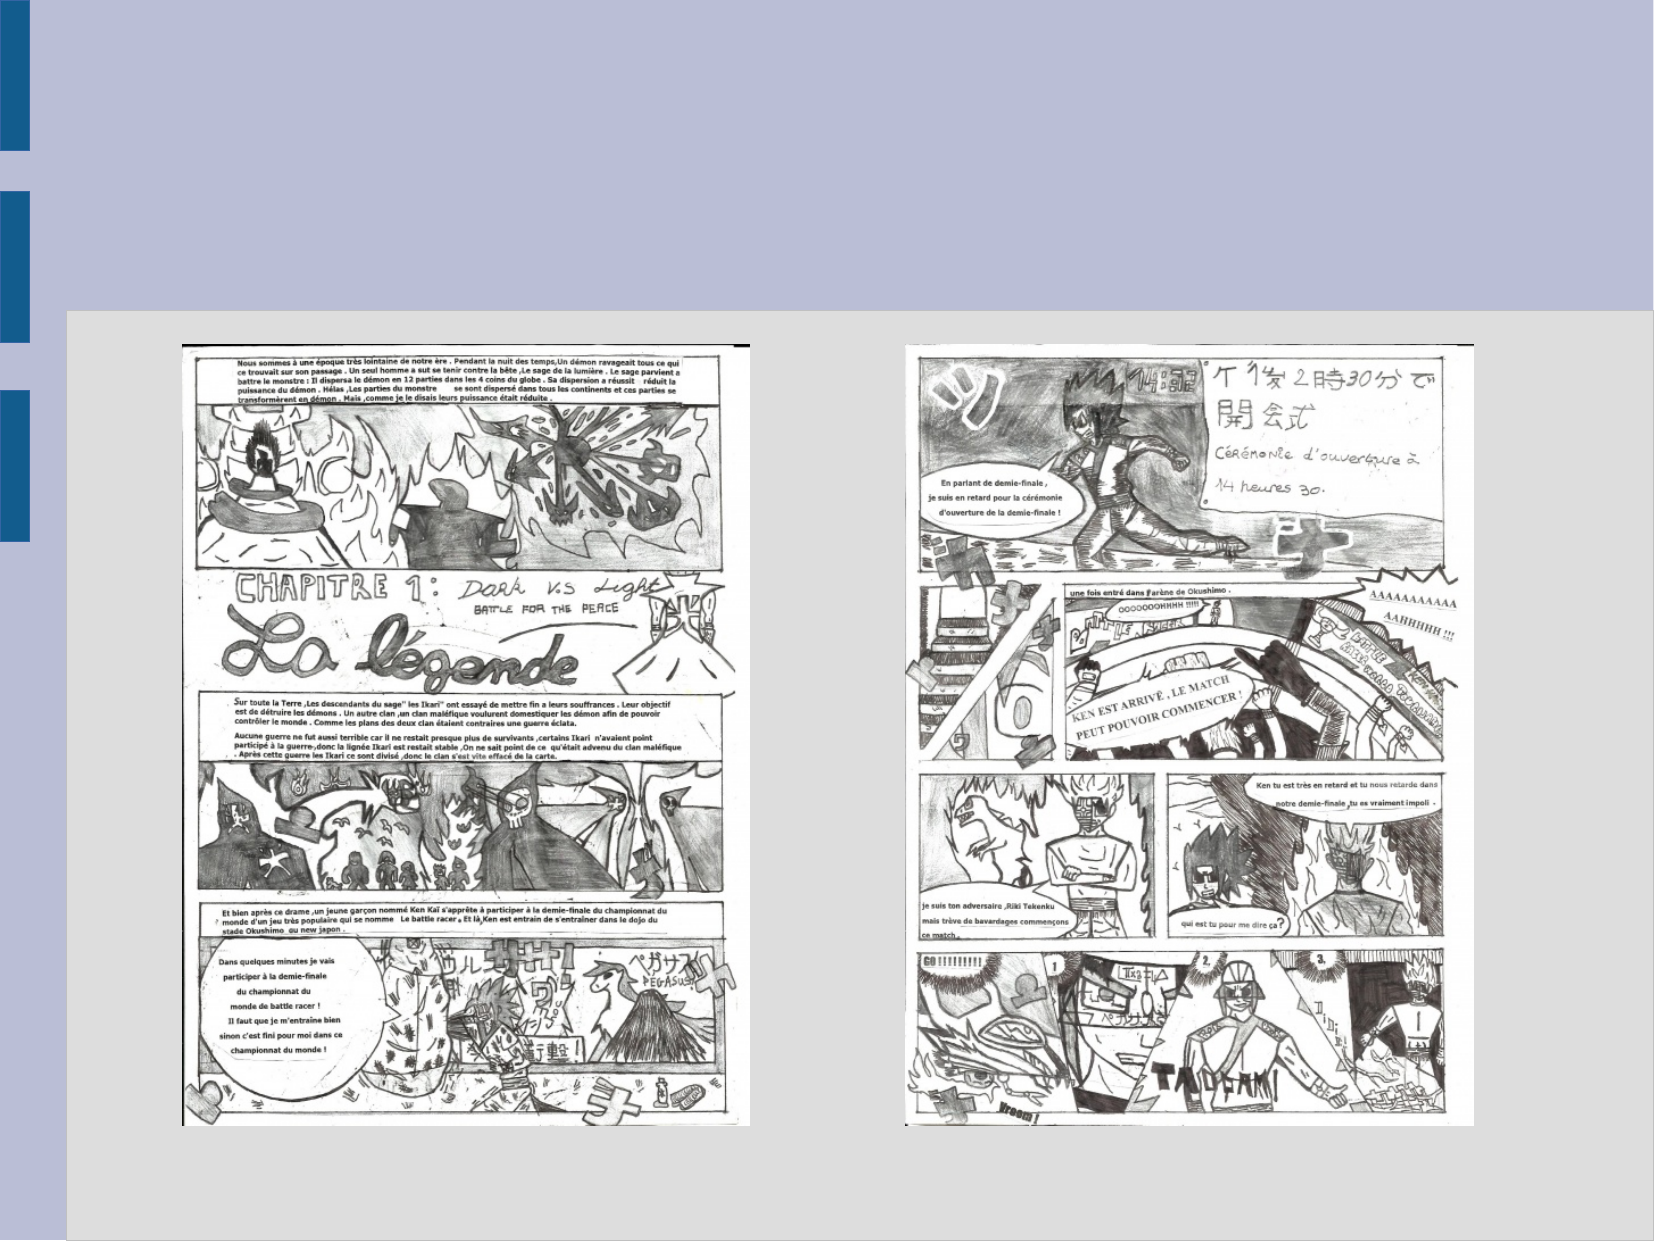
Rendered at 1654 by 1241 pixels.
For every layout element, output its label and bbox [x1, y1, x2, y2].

picture [905, 344, 1474, 1126]
picture [182, 344, 750, 1126]
